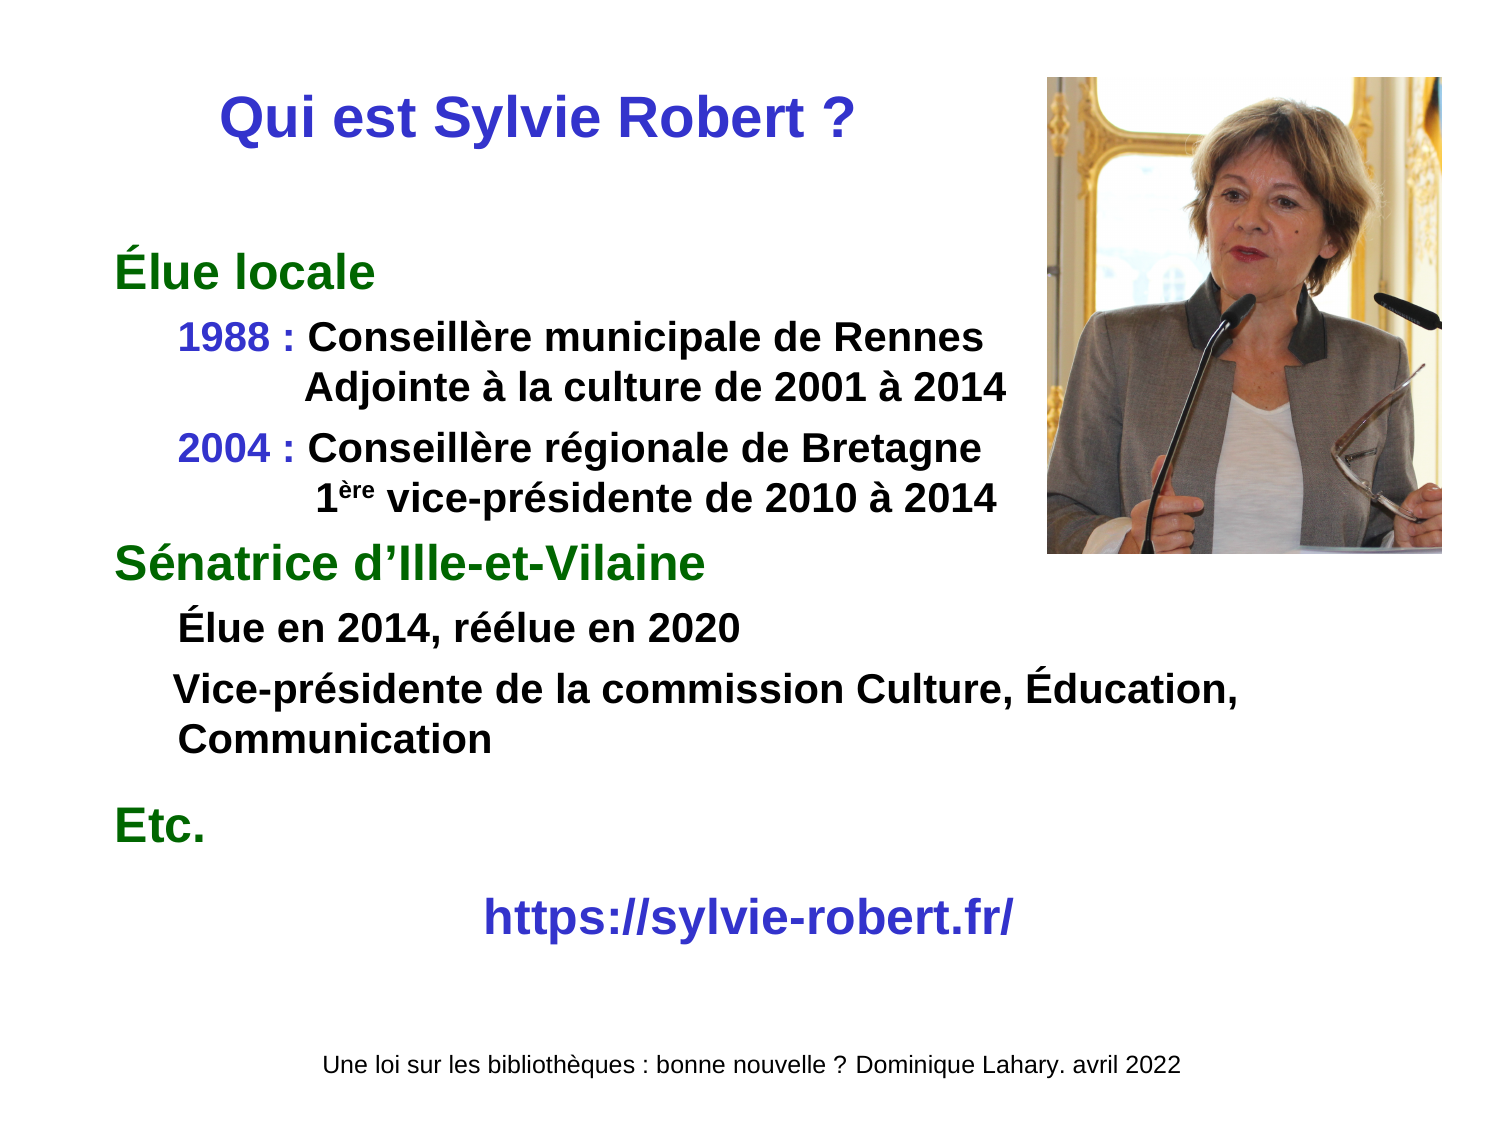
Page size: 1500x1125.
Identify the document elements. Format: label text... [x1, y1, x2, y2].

title Qui est Sylvie Robert ? [64, 54, 1013, 173]
text_box Élue locale 1988 : Conseillère municipale de Rennes Adjointe à la culture de 2001 à 2014 2004 : Conseillère régionale de Bretagne 1ère vice-présidente de 2010 à 2014 Sénatrice d’Ille-et-Vilaine Élue en 2014, réélue en 2020 Vice-présidente de la commission Culture, Éducation, Communication Etc. https://sylvie-robert.fr/ [100, 231, 1400, 952]
text_box Une loi sur les bibliothèques : bonne nouvelle ? Dominique Lahary. avril 2022 [52, 1041, 1453, 1117]
picture [1047, 77, 1442, 554]
